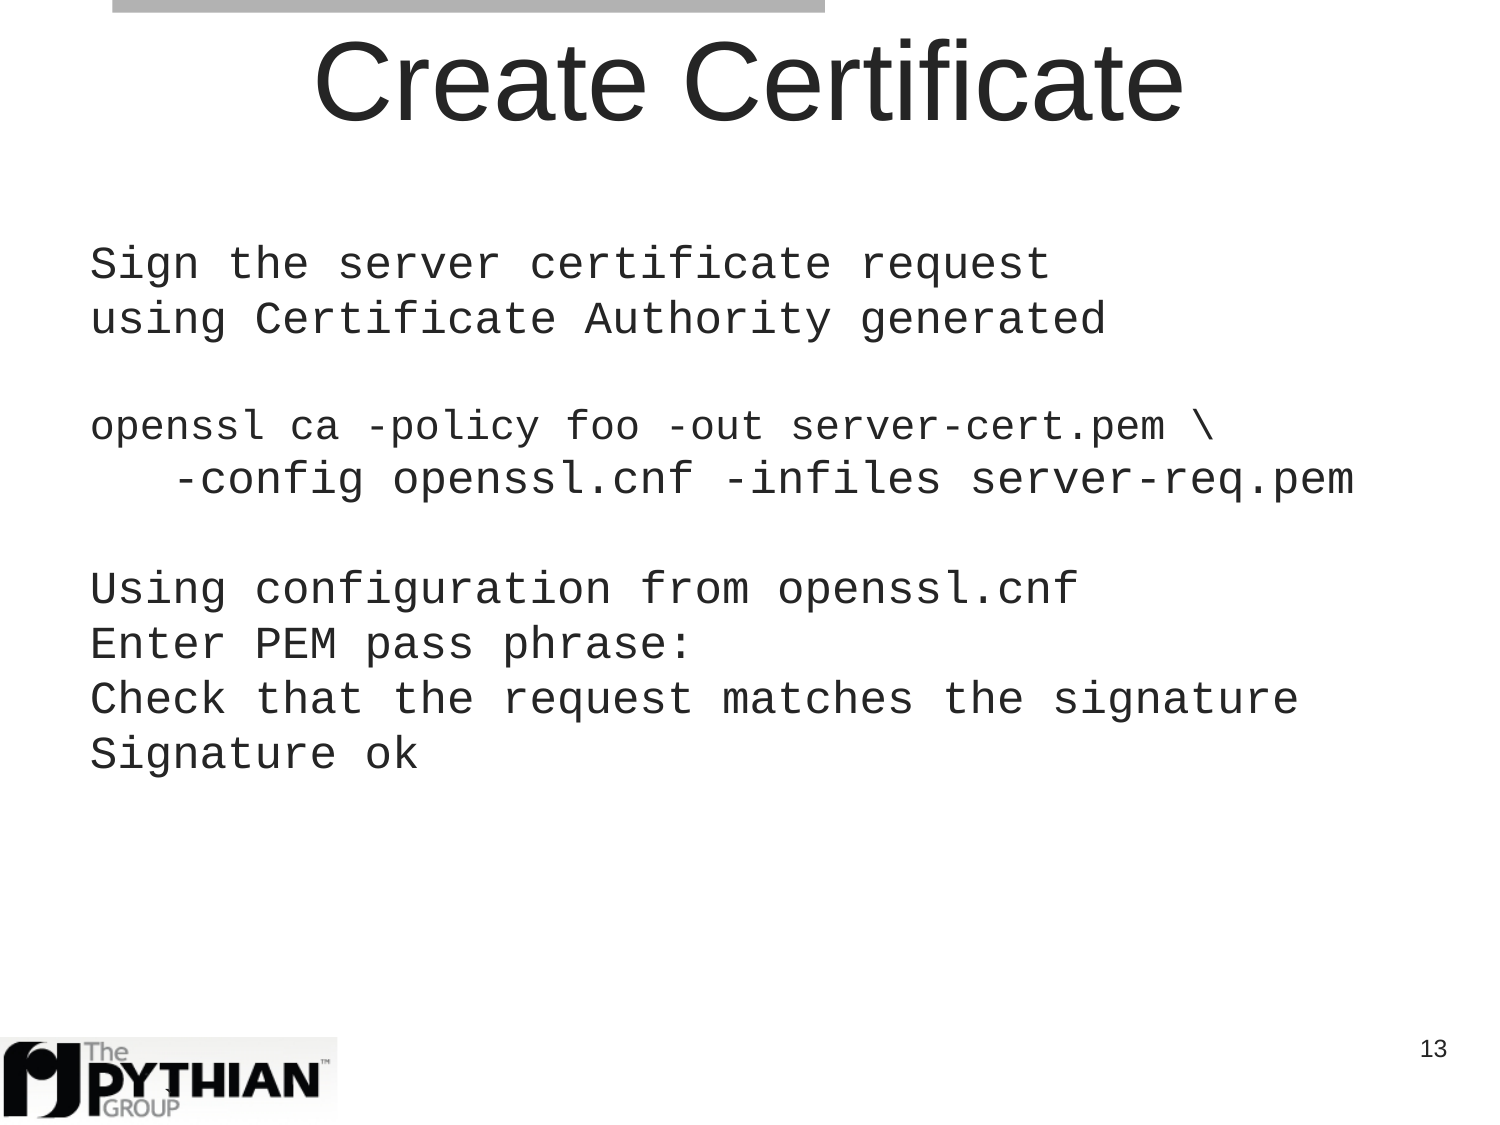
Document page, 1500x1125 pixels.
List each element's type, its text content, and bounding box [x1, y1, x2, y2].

text_box <number> [1112, 1024, 1463, 1103]
text_box Create Certificate [0, 0, 1500, 151]
picture [0, 1037, 338, 1125]
text_box Sign the server certificate request using Certificate Authority generated openssl ca -policy foo -out server-cert.pem \ -config openssl.cnf -infiles server-req.pem Using configuration from openssl.cnf Enter PEM pass phrase: Check that the request matches the signature Signature ok [75, 224, 1500, 1013]
